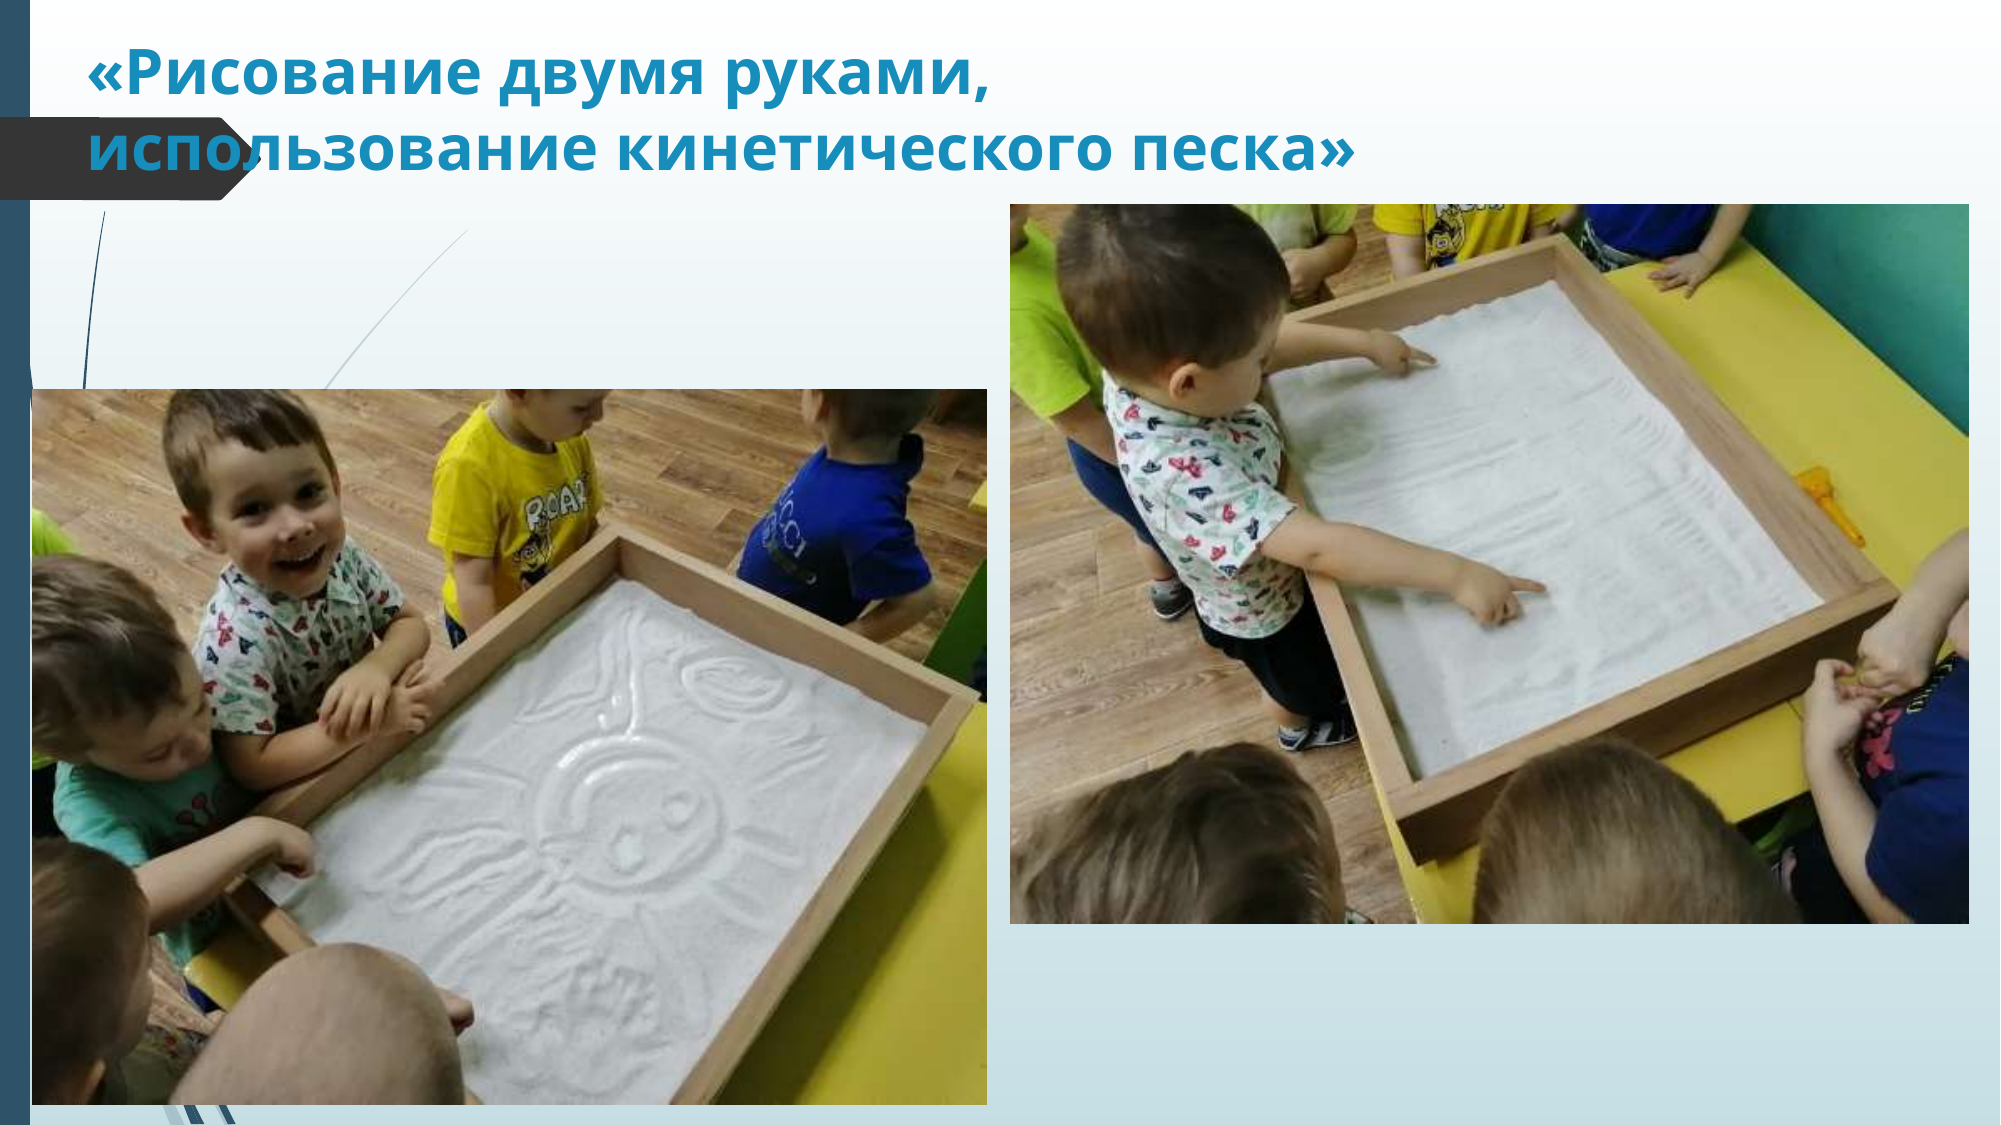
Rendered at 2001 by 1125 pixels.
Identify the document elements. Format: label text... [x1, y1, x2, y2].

picture [32, 389, 987, 1105]
title «Рисование двумя руками, использование кинетического песка» [71, 24, 1528, 194]
picture [1010, 204, 1969, 924]
